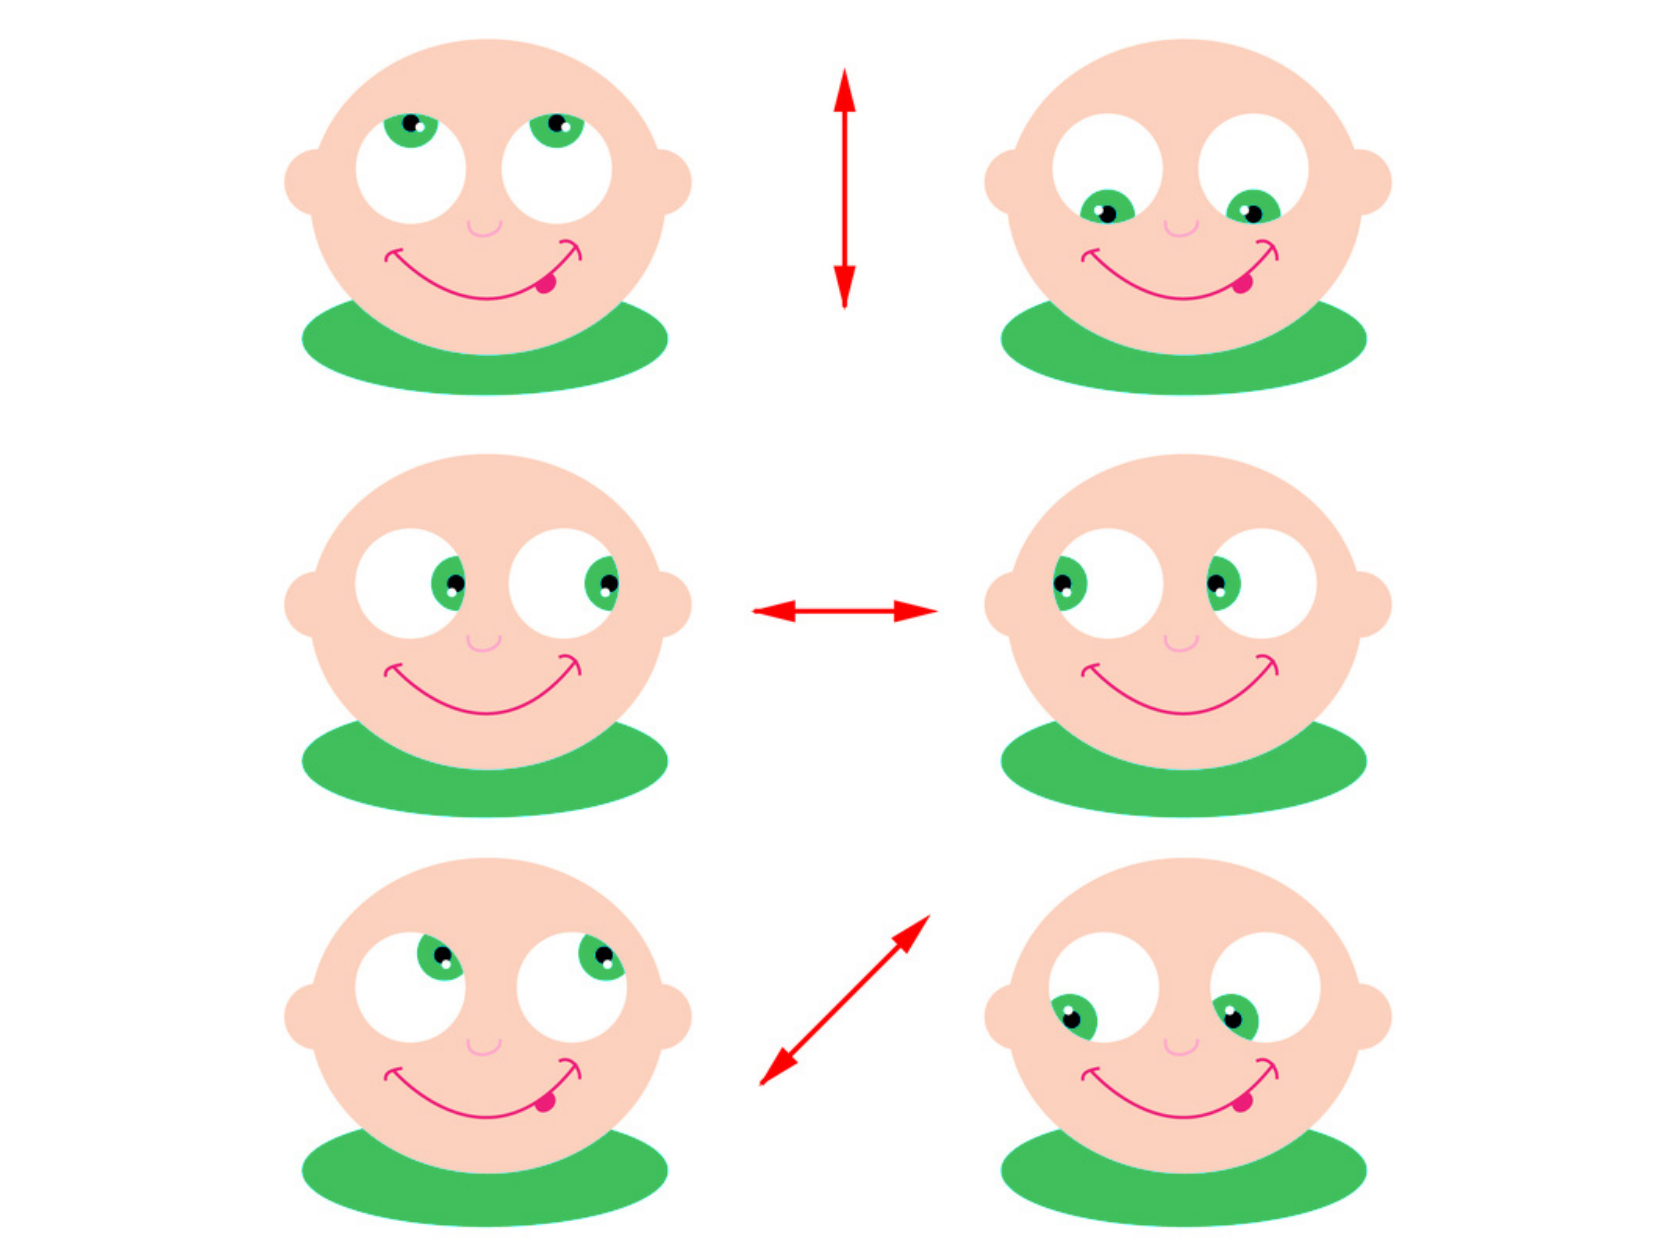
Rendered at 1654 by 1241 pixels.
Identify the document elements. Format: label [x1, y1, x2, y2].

picture [244, 12, 1429, 1241]
